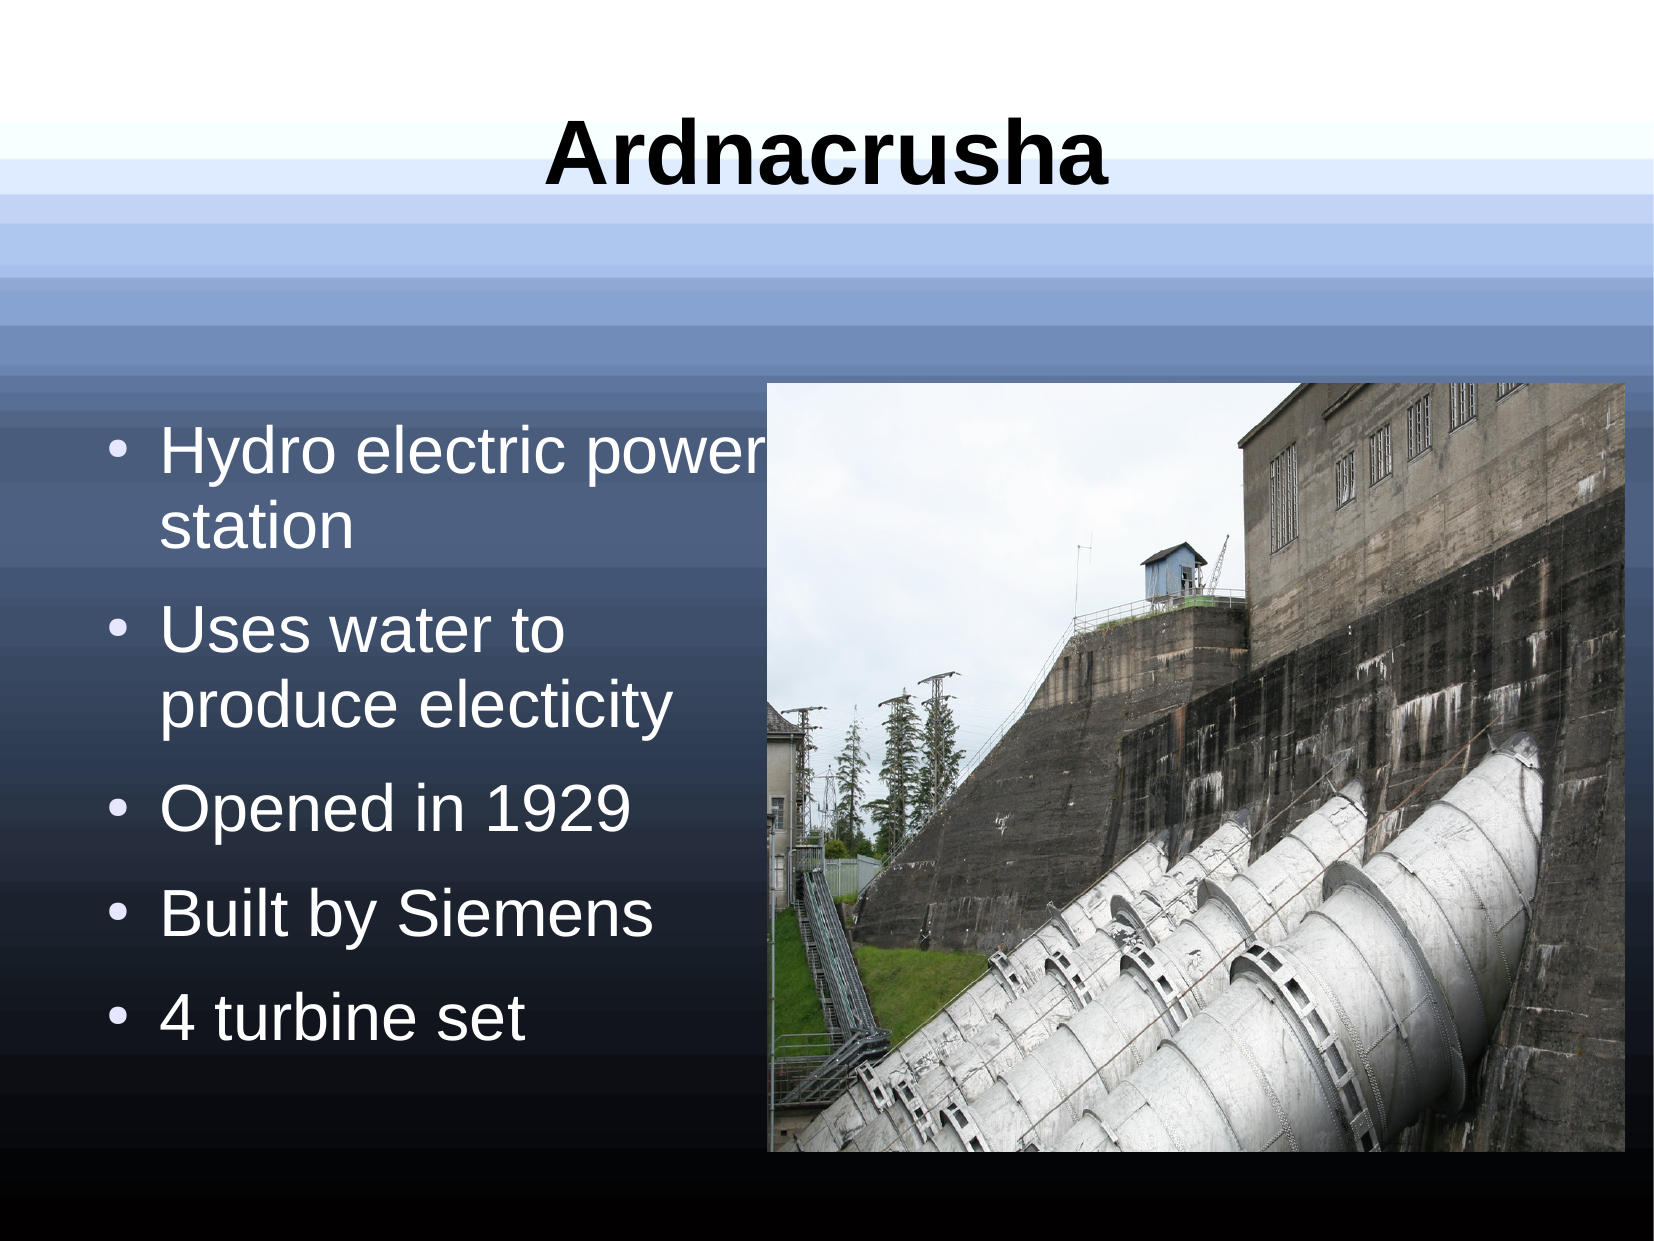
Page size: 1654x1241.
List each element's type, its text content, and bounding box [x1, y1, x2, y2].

picture [0, 0, 1654, 1241]
title Ardnacrusha [82, 49, 1571, 257]
list Hydro electric power station Uses water to produce electicity Opened in 1929 Built by Siemens 4 turbine set [88, 413, 767, 1109]
